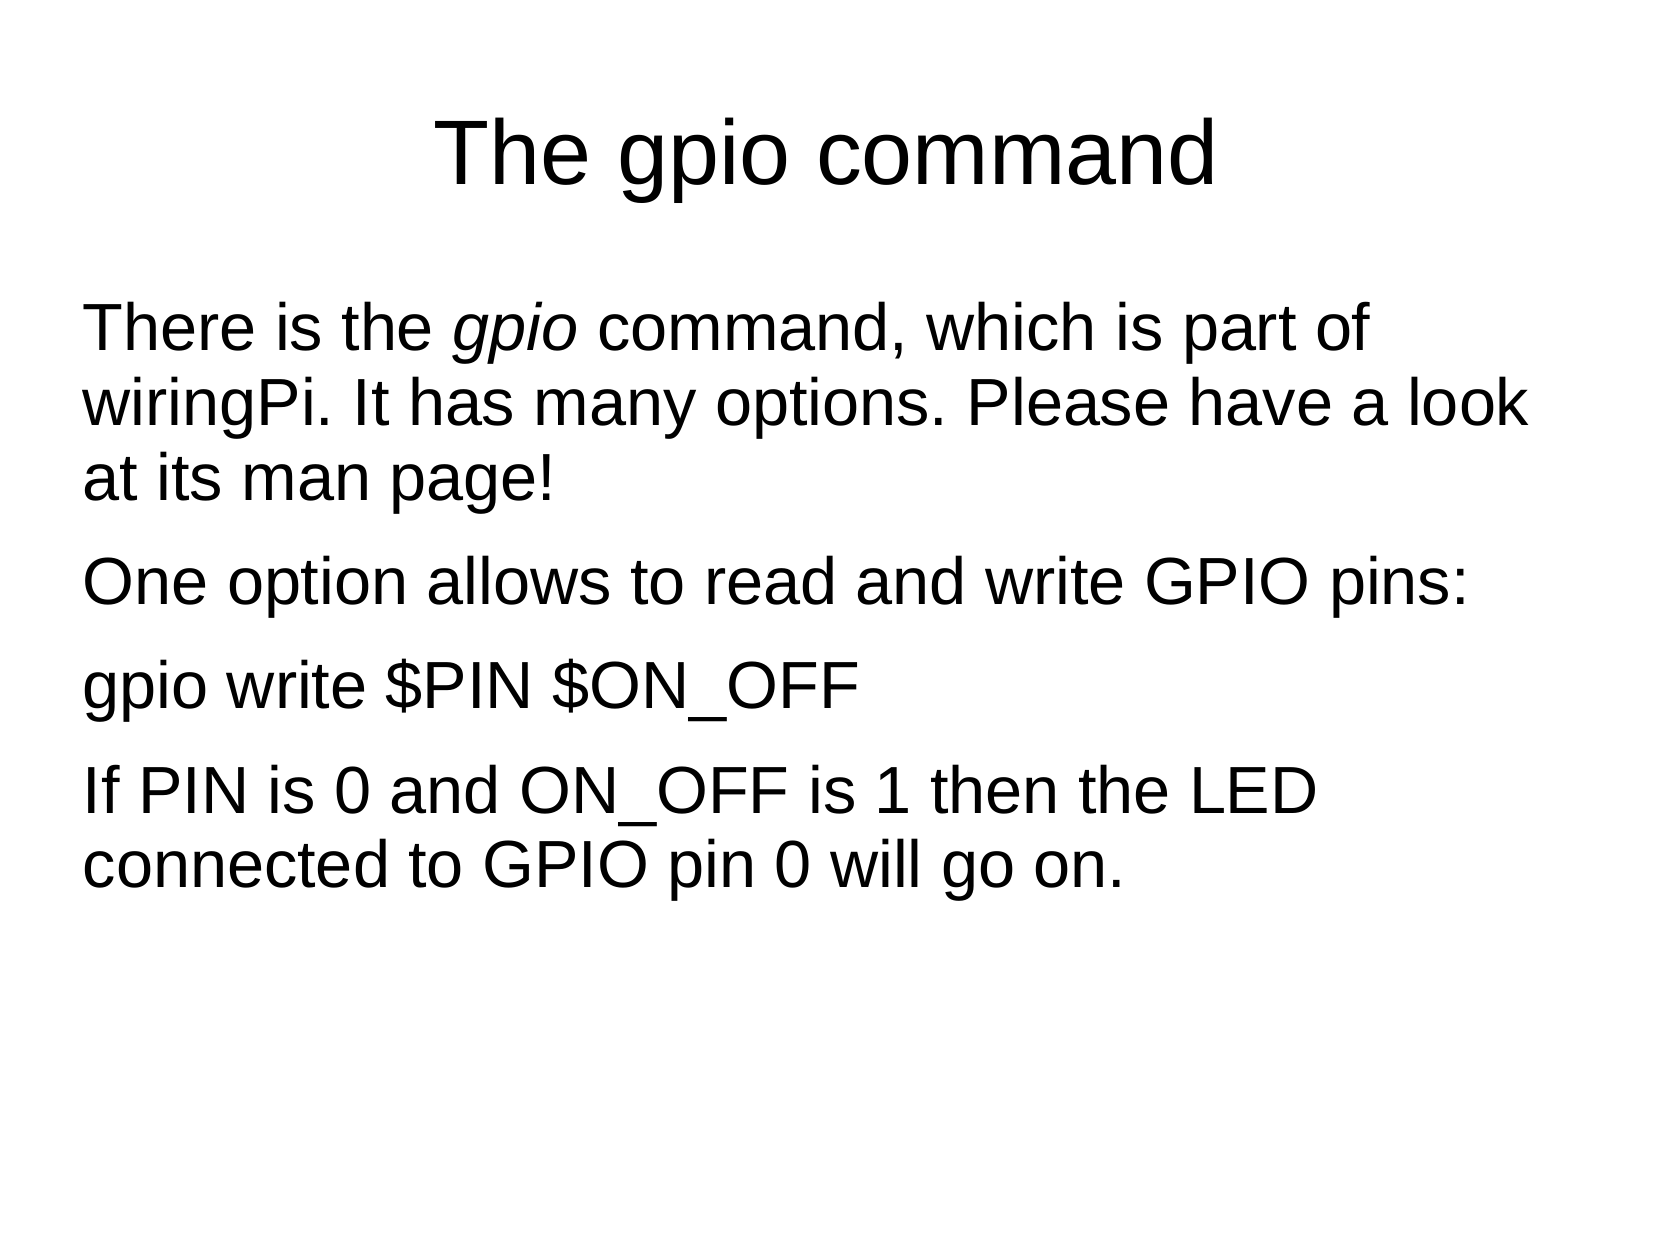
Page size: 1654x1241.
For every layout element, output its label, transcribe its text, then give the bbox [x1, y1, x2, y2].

list There is the gpio command, which is part of wiringPi. It has many options. Please have a look at its man page! One option allows to read and write GPIO pins: gpio write $PIN $ON_OFF If PIN is 0 and ON_OFF is 1 then the LED connected to GPIO pin 0 will go on. [82, 290, 1571, 1010]
title The gpio command [82, 49, 1571, 257]
